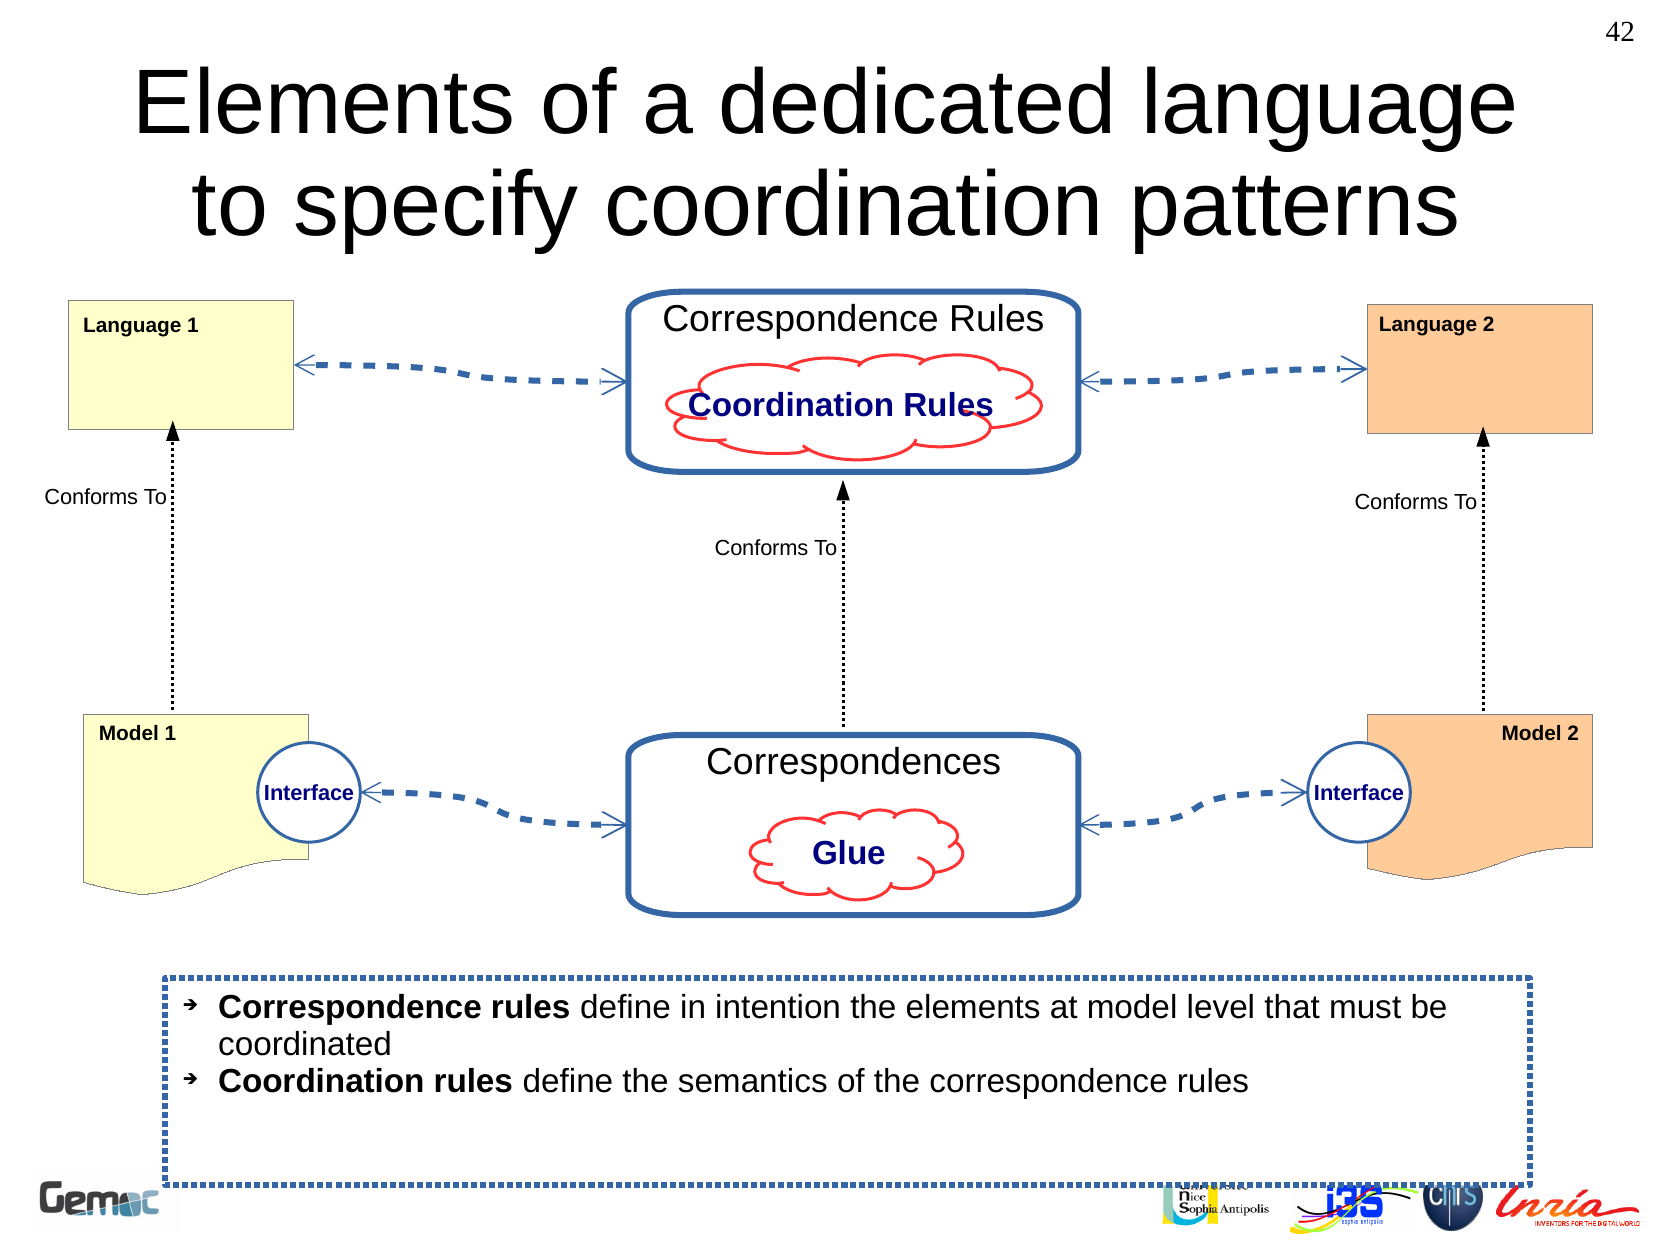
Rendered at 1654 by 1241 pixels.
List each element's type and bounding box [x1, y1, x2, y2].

text_box [628, 735, 1079, 916]
picture [1137, 1167, 1647, 1241]
text_box [29, 477, 248, 586]
text_box [1358, 304, 1593, 434]
text_box [1307, 714, 1623, 880]
text_box [62, 300, 294, 430]
text_box [628, 291, 1079, 472]
text_box [1339, 482, 1558, 566]
title [82, 49, 1571, 257]
text_box [699, 528, 918, 621]
text_box [165, 978, 1531, 1186]
text_box [83, 714, 361, 895]
